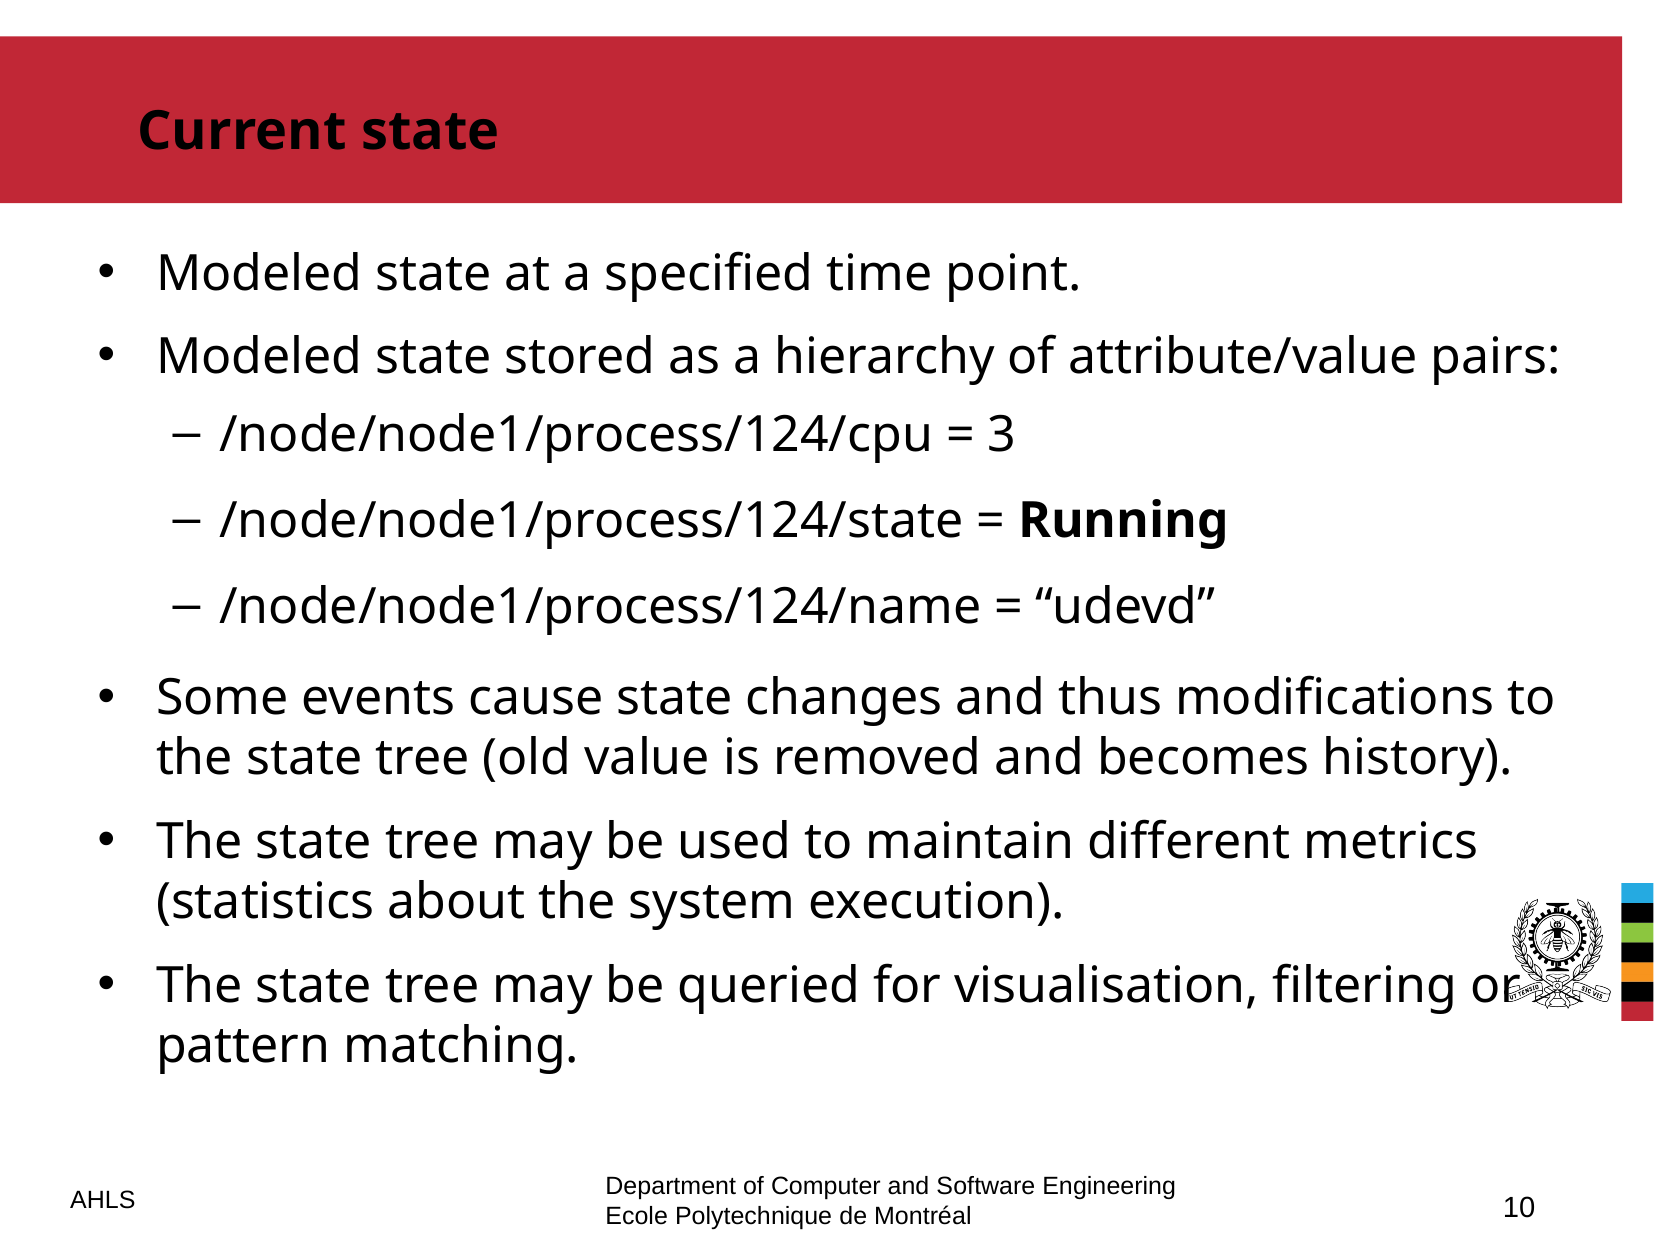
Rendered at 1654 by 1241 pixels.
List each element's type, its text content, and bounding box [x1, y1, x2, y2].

list Modeled state at a specified time point. Modeled state stored as a hierarchy of attribute/value pairs: /node/node1/process/124/cpu = 3 /node/node1/process/124/state = Running /node/node1/process/124/name = “udevd” Some events cause state changes and thus modifications to the state tree (old value is removed and becomes history). The state tree may be used to maintain different metrics (statistics about the system execution). The state tree may be queried for visualisation, filtering or pattern matching. [82, 232, 1615, 1163]
title Current state [103, 62, 1421, 168]
picture [1615, 883, 1654, 1021]
